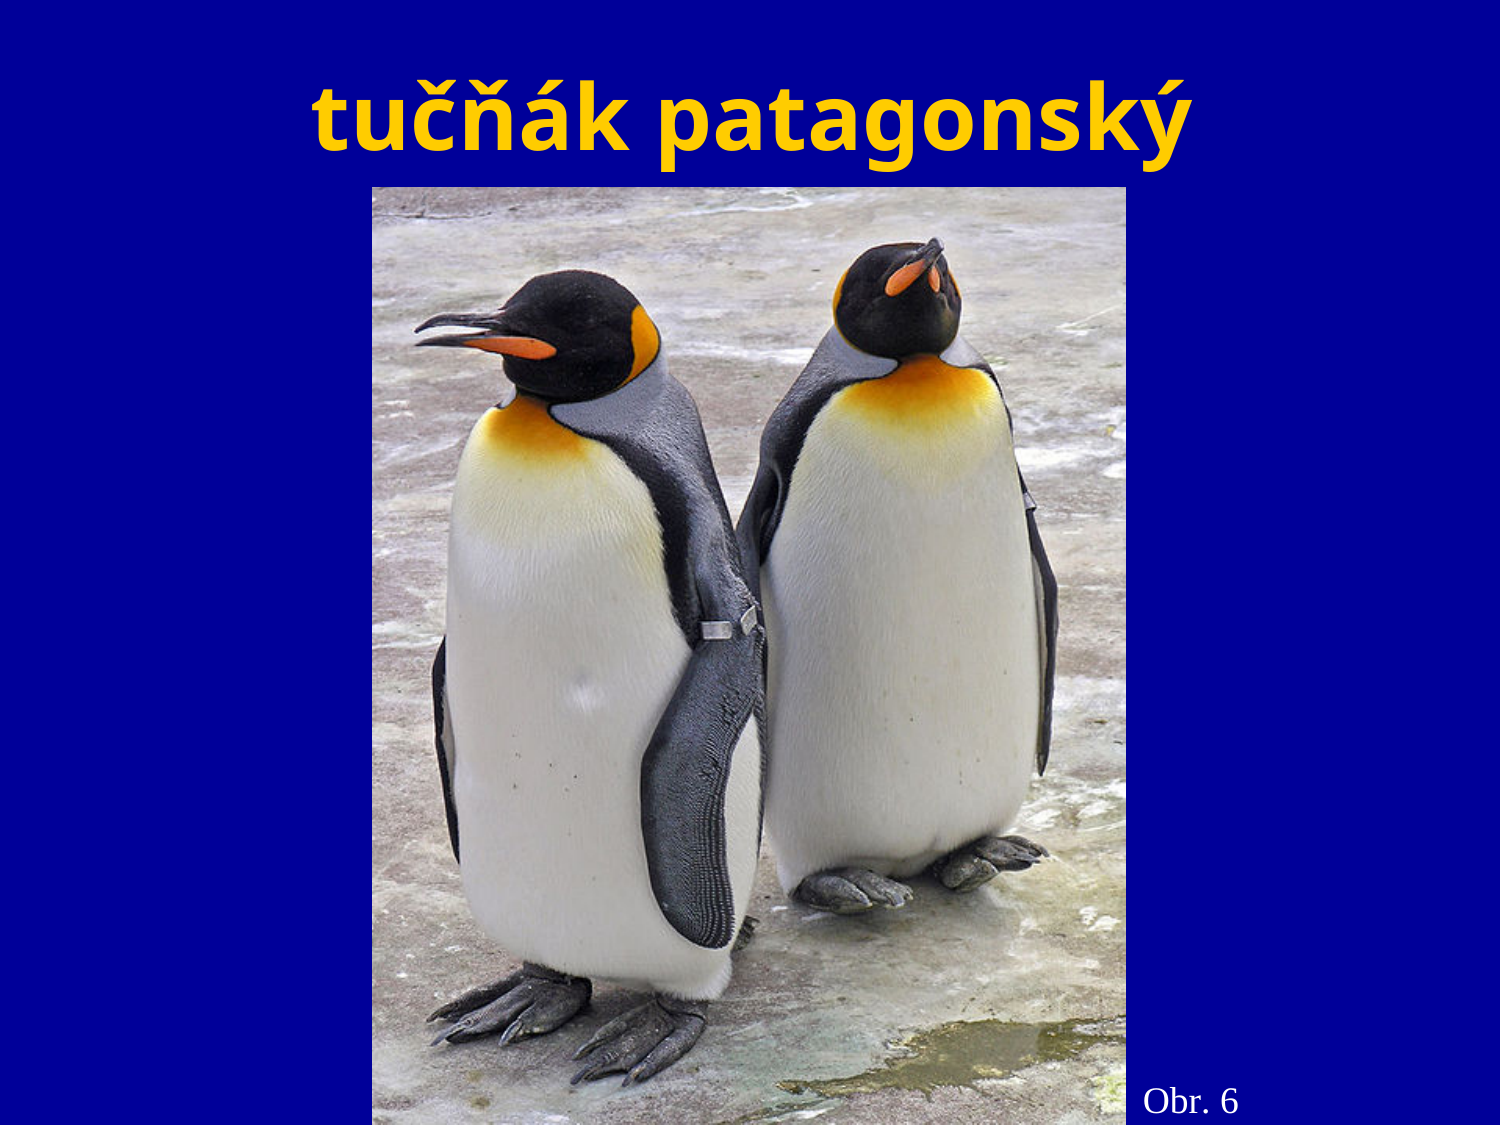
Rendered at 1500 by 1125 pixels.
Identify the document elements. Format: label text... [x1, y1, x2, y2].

text_box Obr. 6 [1128, 1068, 1282, 1125]
title tučňák patagonský [76, 0, 1427, 228]
picture [372, 187, 1126, 1125]
